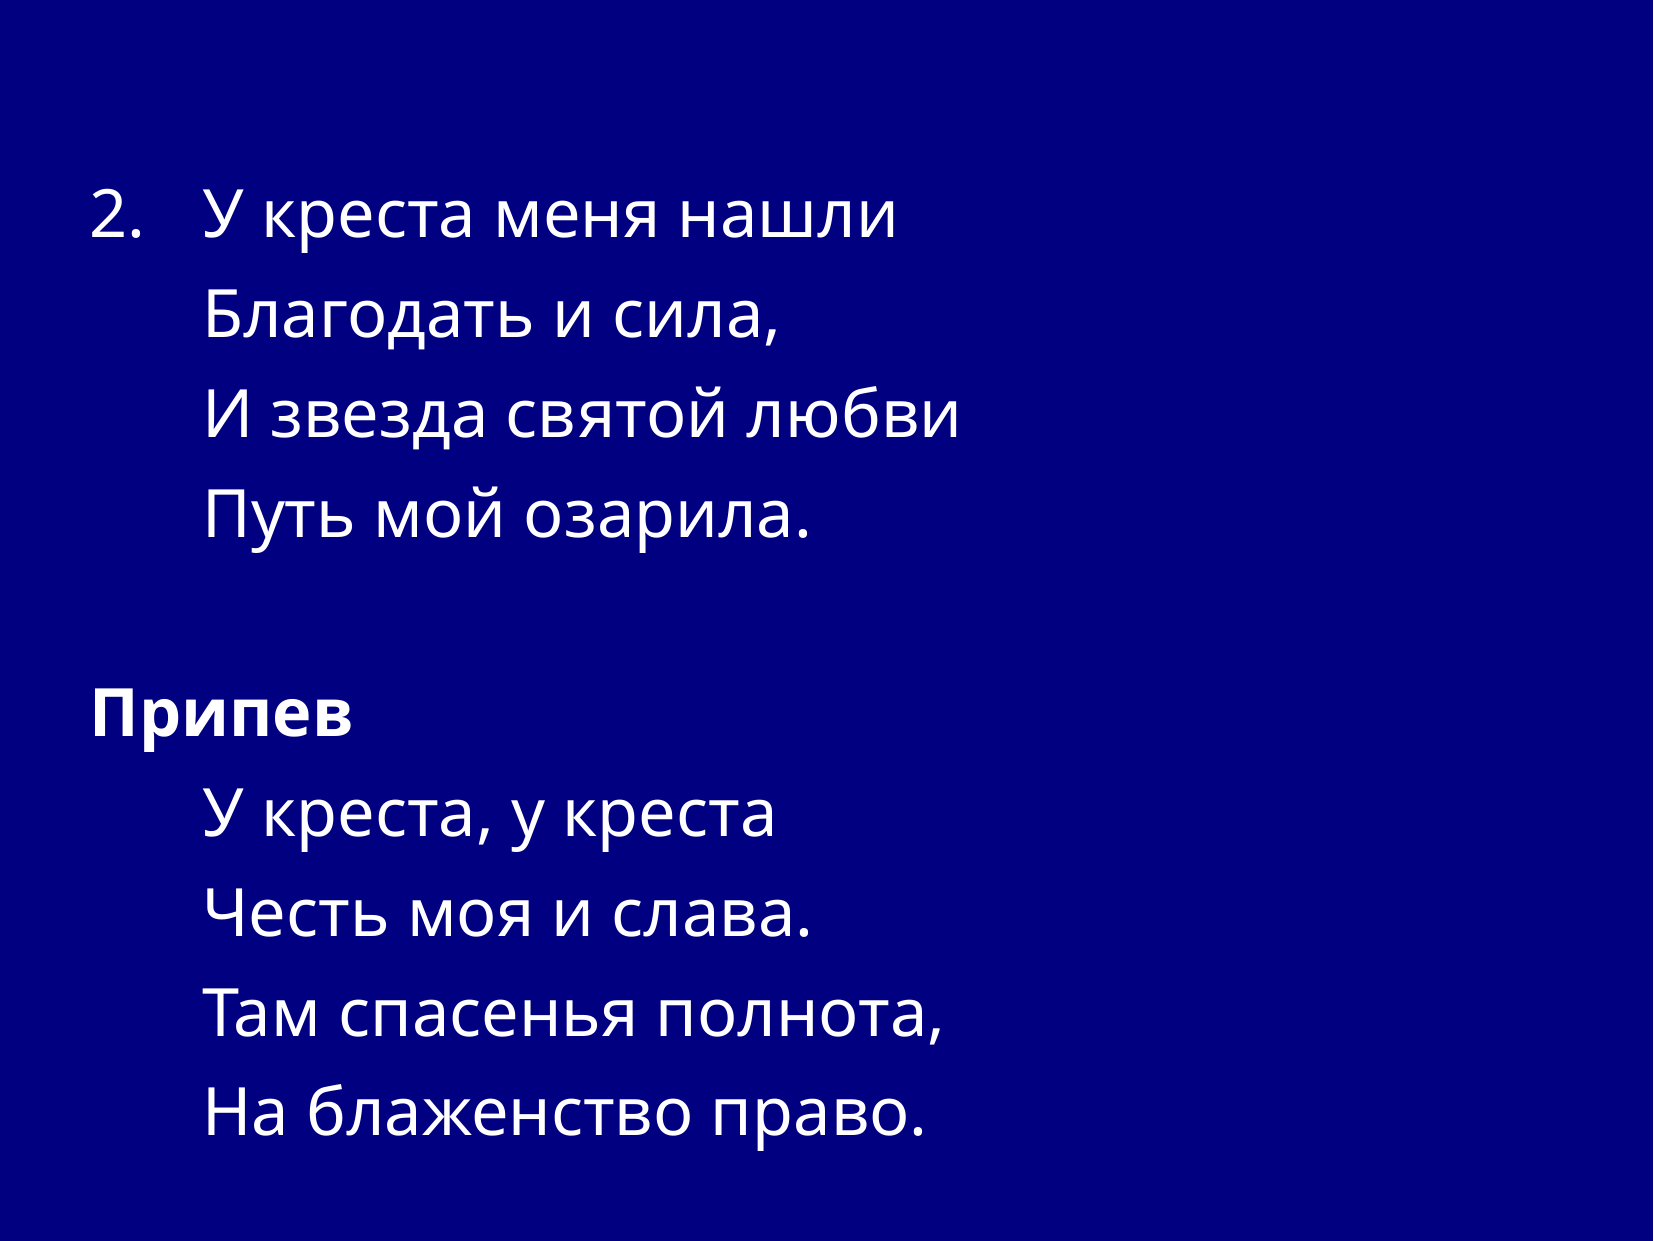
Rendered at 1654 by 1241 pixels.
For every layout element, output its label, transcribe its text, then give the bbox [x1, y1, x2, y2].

text_box 2. У креста меня нашли Благодать и сила, И звезда святой любви Путь мой озарила. Припев У креста, у креста Честь моя и слава. Там спасенья полнота, На блаженство право. [75, 150, 1576, 1163]
